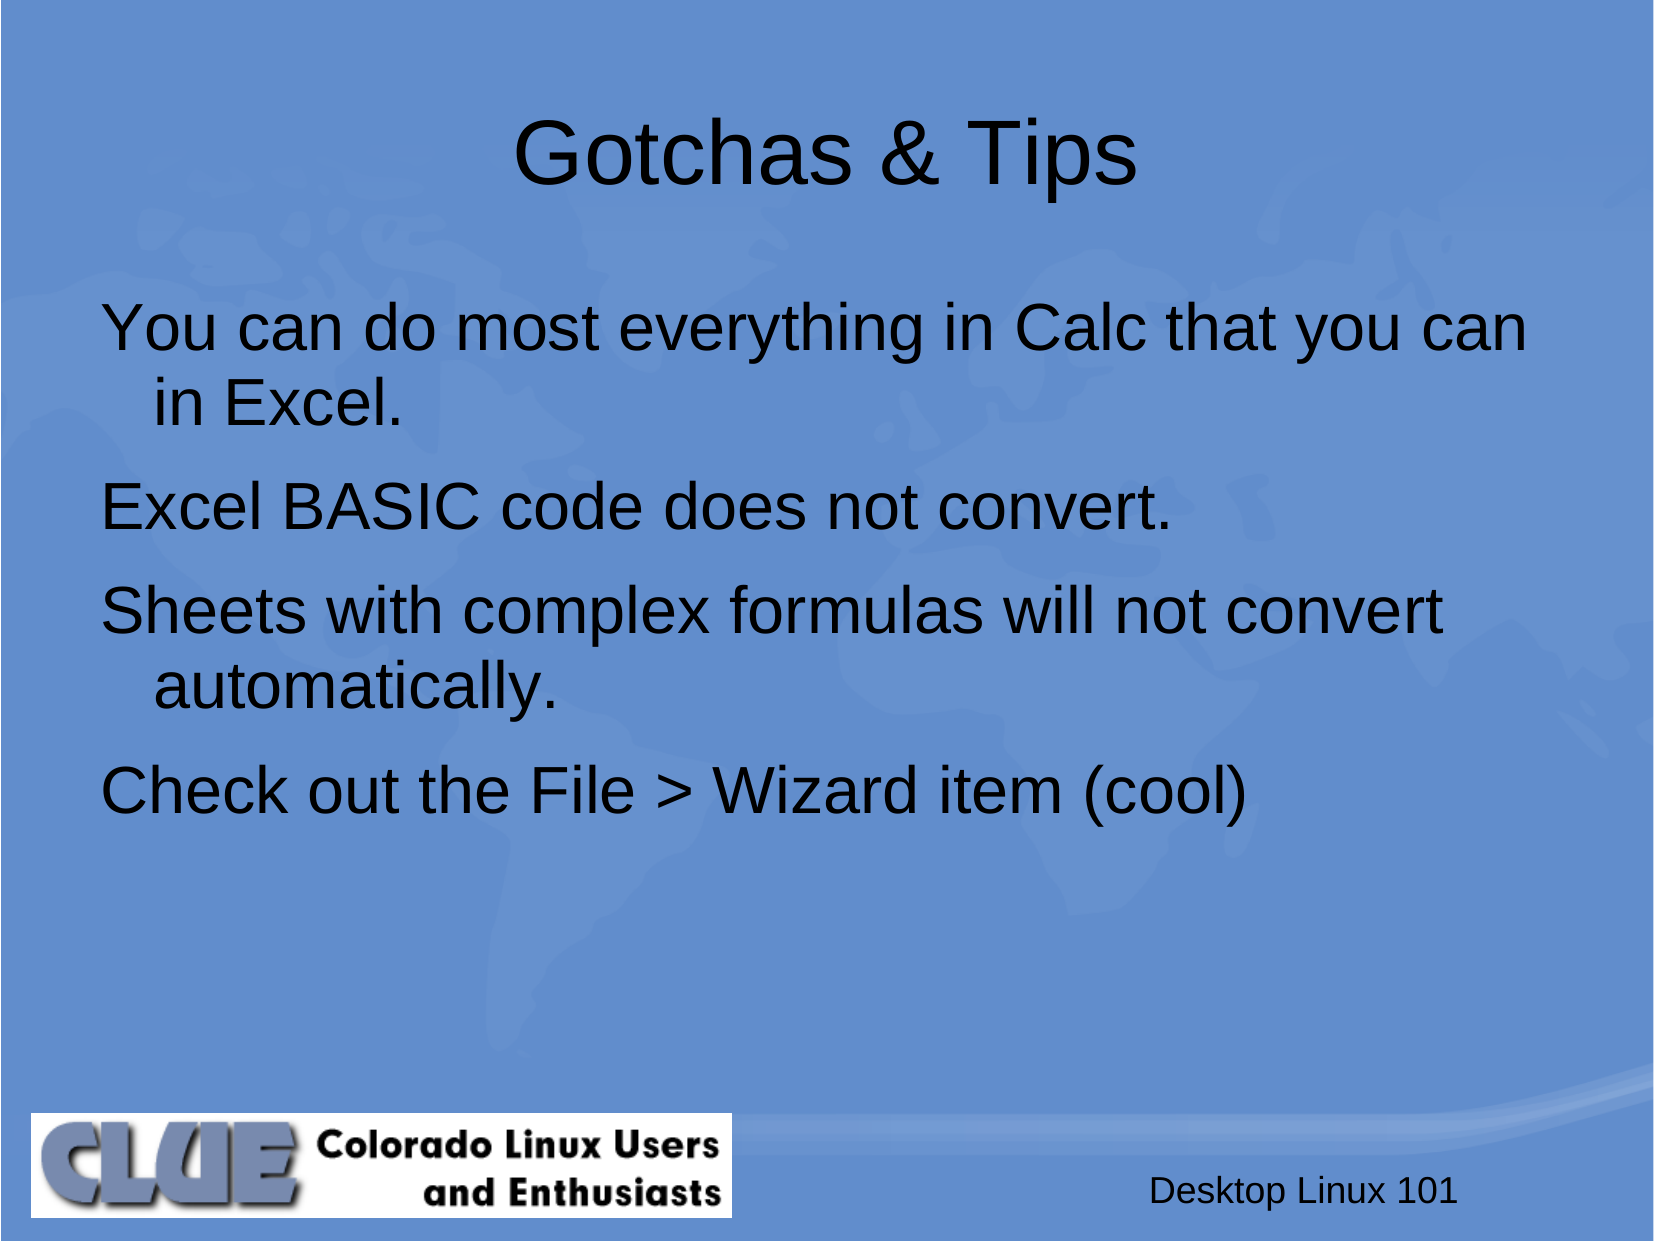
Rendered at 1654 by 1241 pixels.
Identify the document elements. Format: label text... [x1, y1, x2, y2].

list You can do most everything in Calc that you can in Excel. Excel BASIC code does not convert. Sheets with complex formulas will not convert automatically. Check out the File > Wizard item (cool) [82, 290, 1571, 1109]
picture [1, 0, 1654, 1241]
title Gotchas & Tips [82, 49, 1571, 257]
